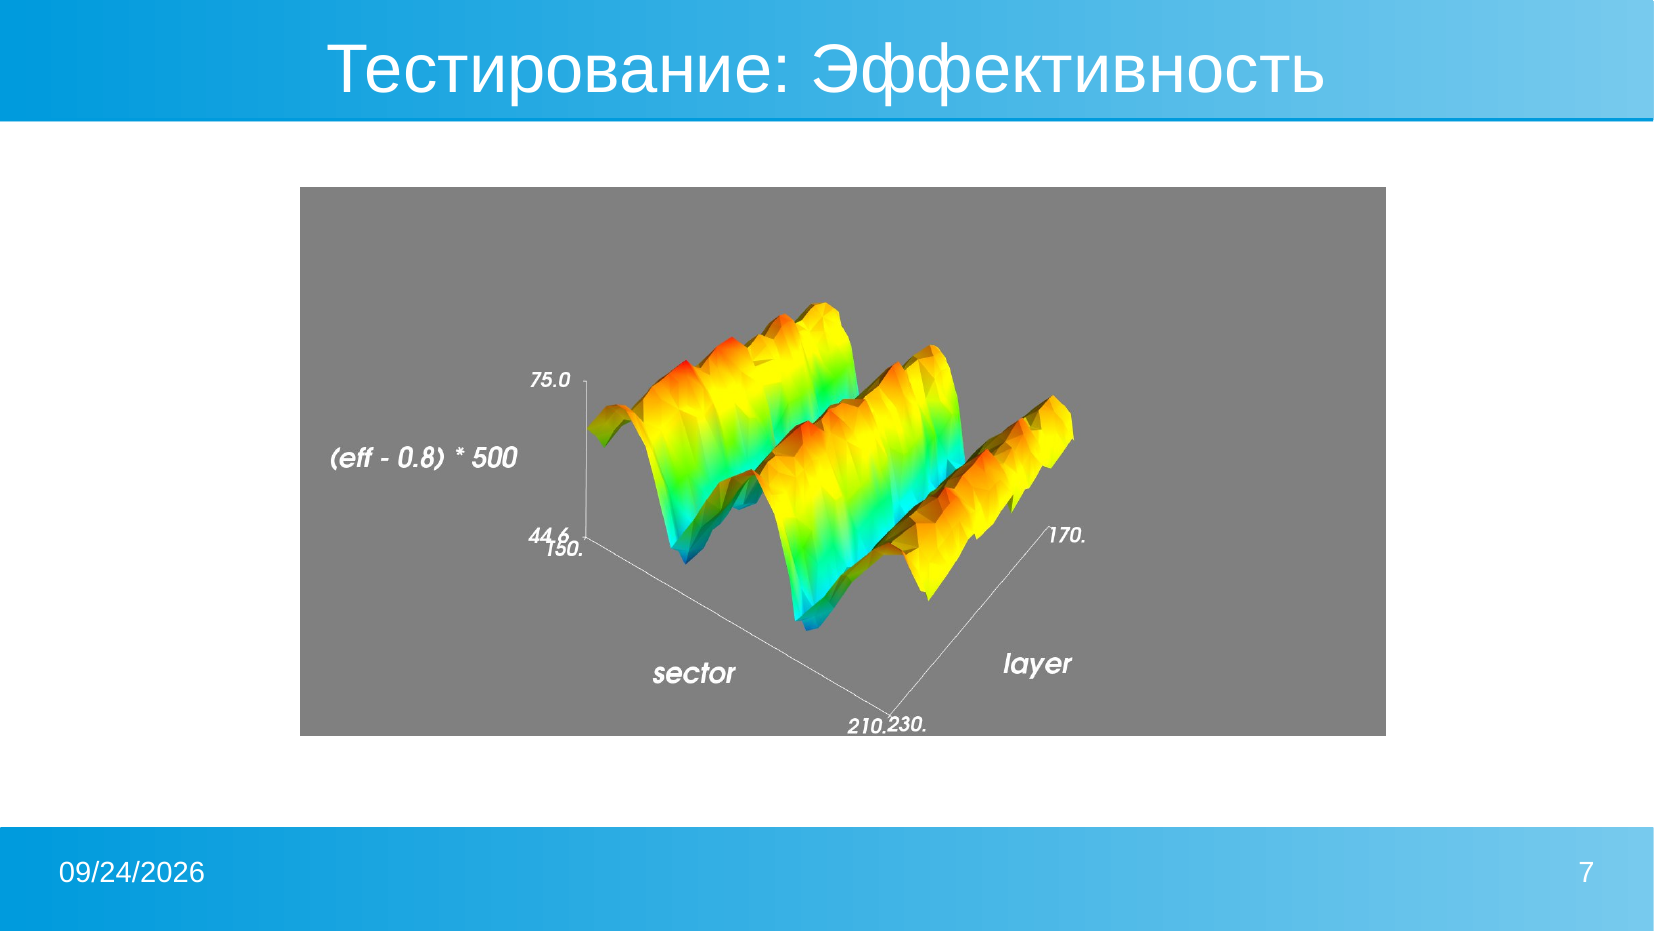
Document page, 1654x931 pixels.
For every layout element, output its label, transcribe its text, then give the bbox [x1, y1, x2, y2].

title Тестирование: Эффективность [59, 29, 1595, 108]
picture [300, 187, 1386, 736]
